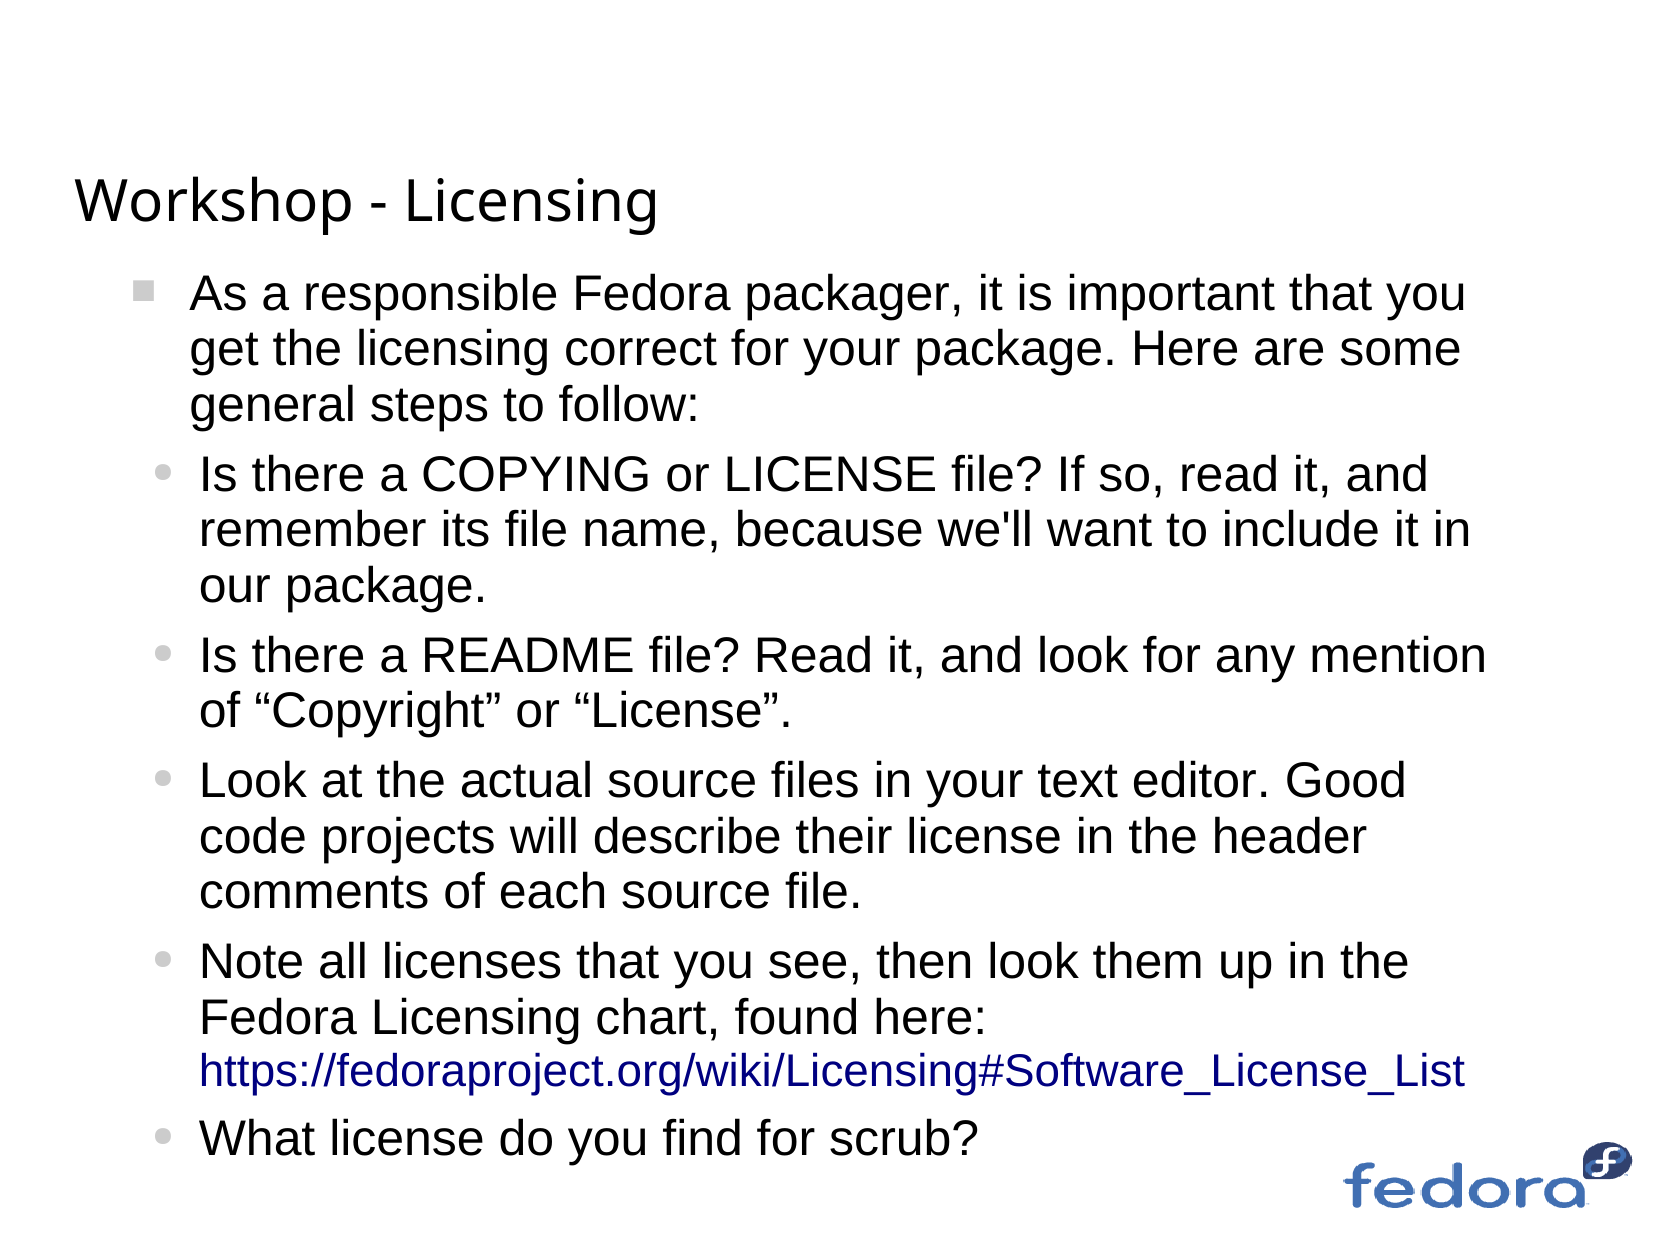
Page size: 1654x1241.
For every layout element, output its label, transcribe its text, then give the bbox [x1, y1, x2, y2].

list As a responsible Fedora packager, it is important that you get the licensing correct for your package. Here are some general steps to follow: Is there a COPYING or LICENSE file? If so, read it, and remember its file name, because we'll want to include it in our package. Is there a README file? Read it, and look for any mention of “Copyright” or “License”. Look at the actual source files in your text editor. Good code projects will describe their license in the header comments of each source file. Note all licenses that you see, then look them up in the Fedora Licensing chart, found here: https://fedoraproject.org/wiki/Licensing#Software_License_List What license do you find for scrub? [77, 264, 1500, 1174]
picture [1332, 1124, 1651, 1227]
title Workshop - Licensing [74, 140, 1506, 259]
